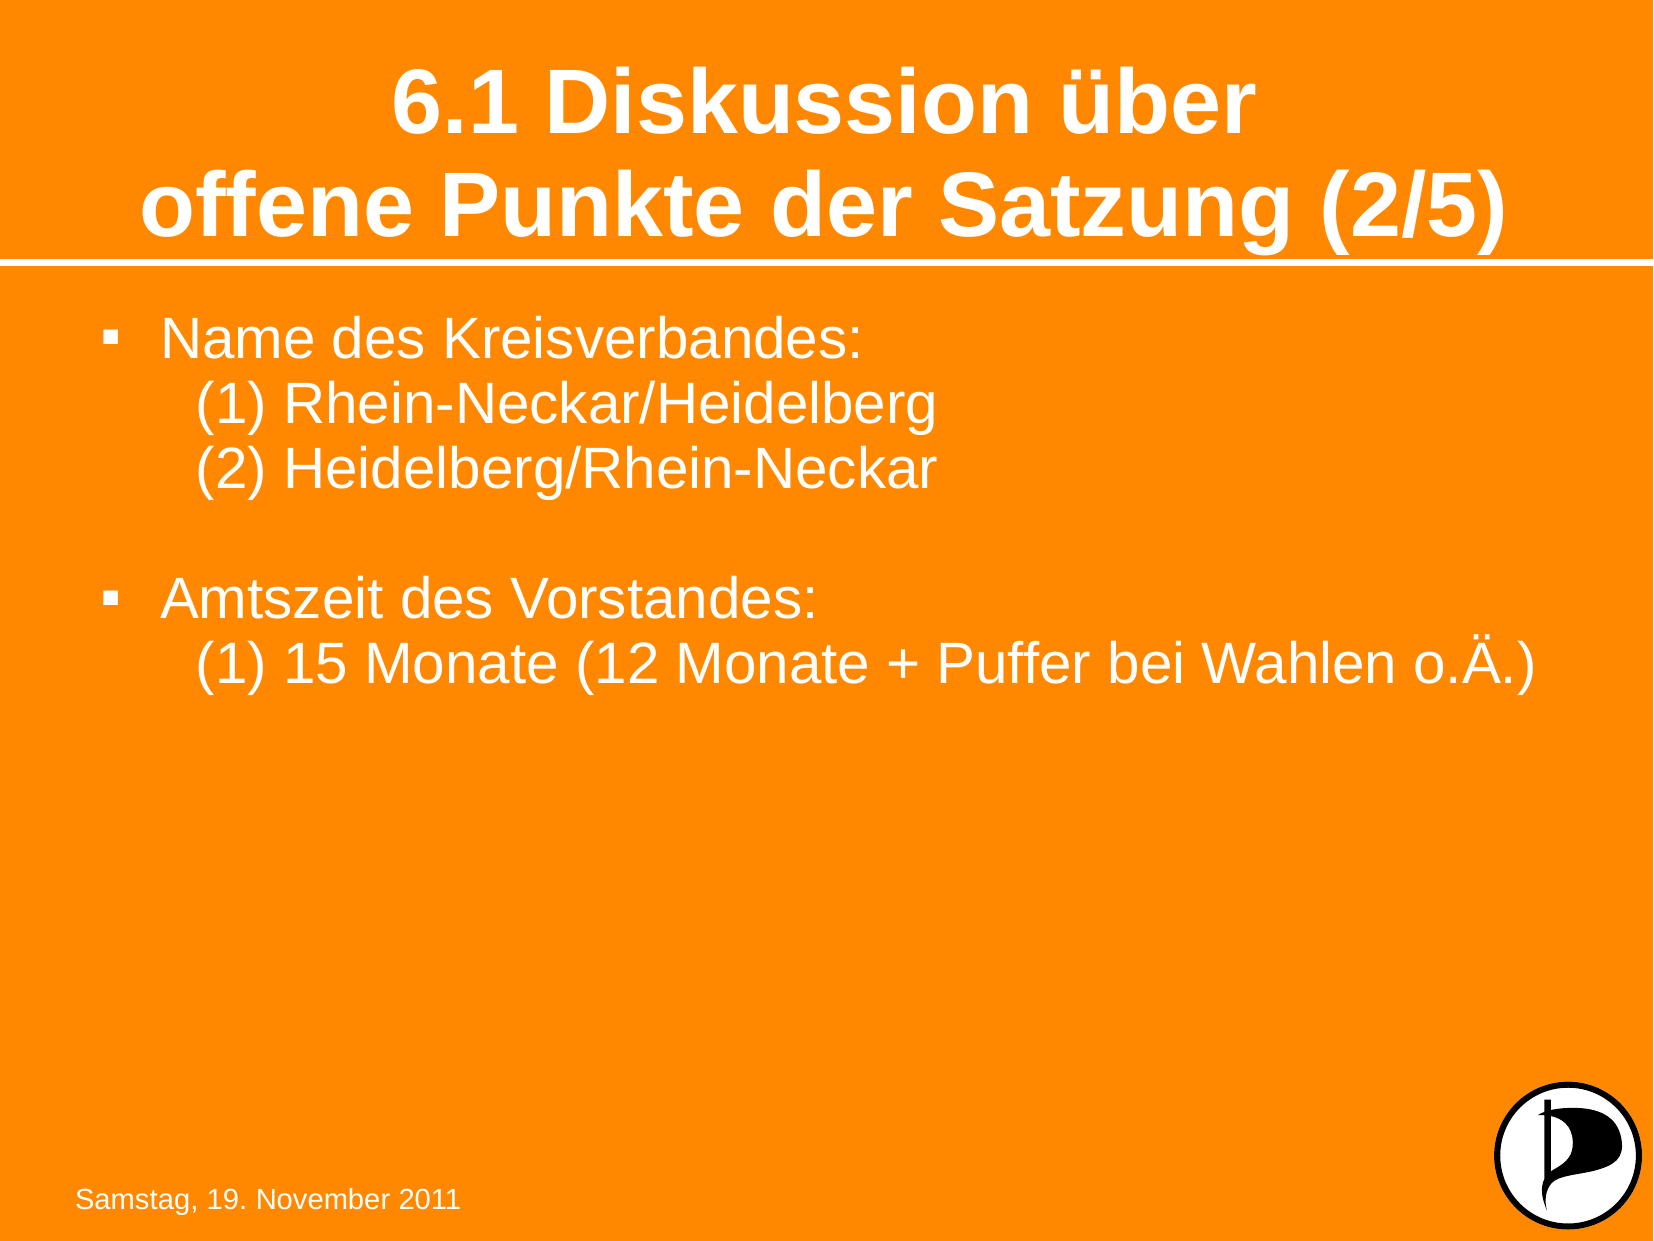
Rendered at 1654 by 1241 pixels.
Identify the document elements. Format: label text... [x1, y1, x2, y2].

title 6.1 Diskussion über offene Punkte der Satzung (2/5) [37, 49, 1613, 257]
subtitle Name des Kreisverbandes: Rhein-Neckar/Heidelberg Heidelberg/Rhein-Neckar Amtszeit des Vorstandes: 15 Monate (12 Monate + Puffer bei Wahlen o.Ä.) [75, 306, 1563, 976]
